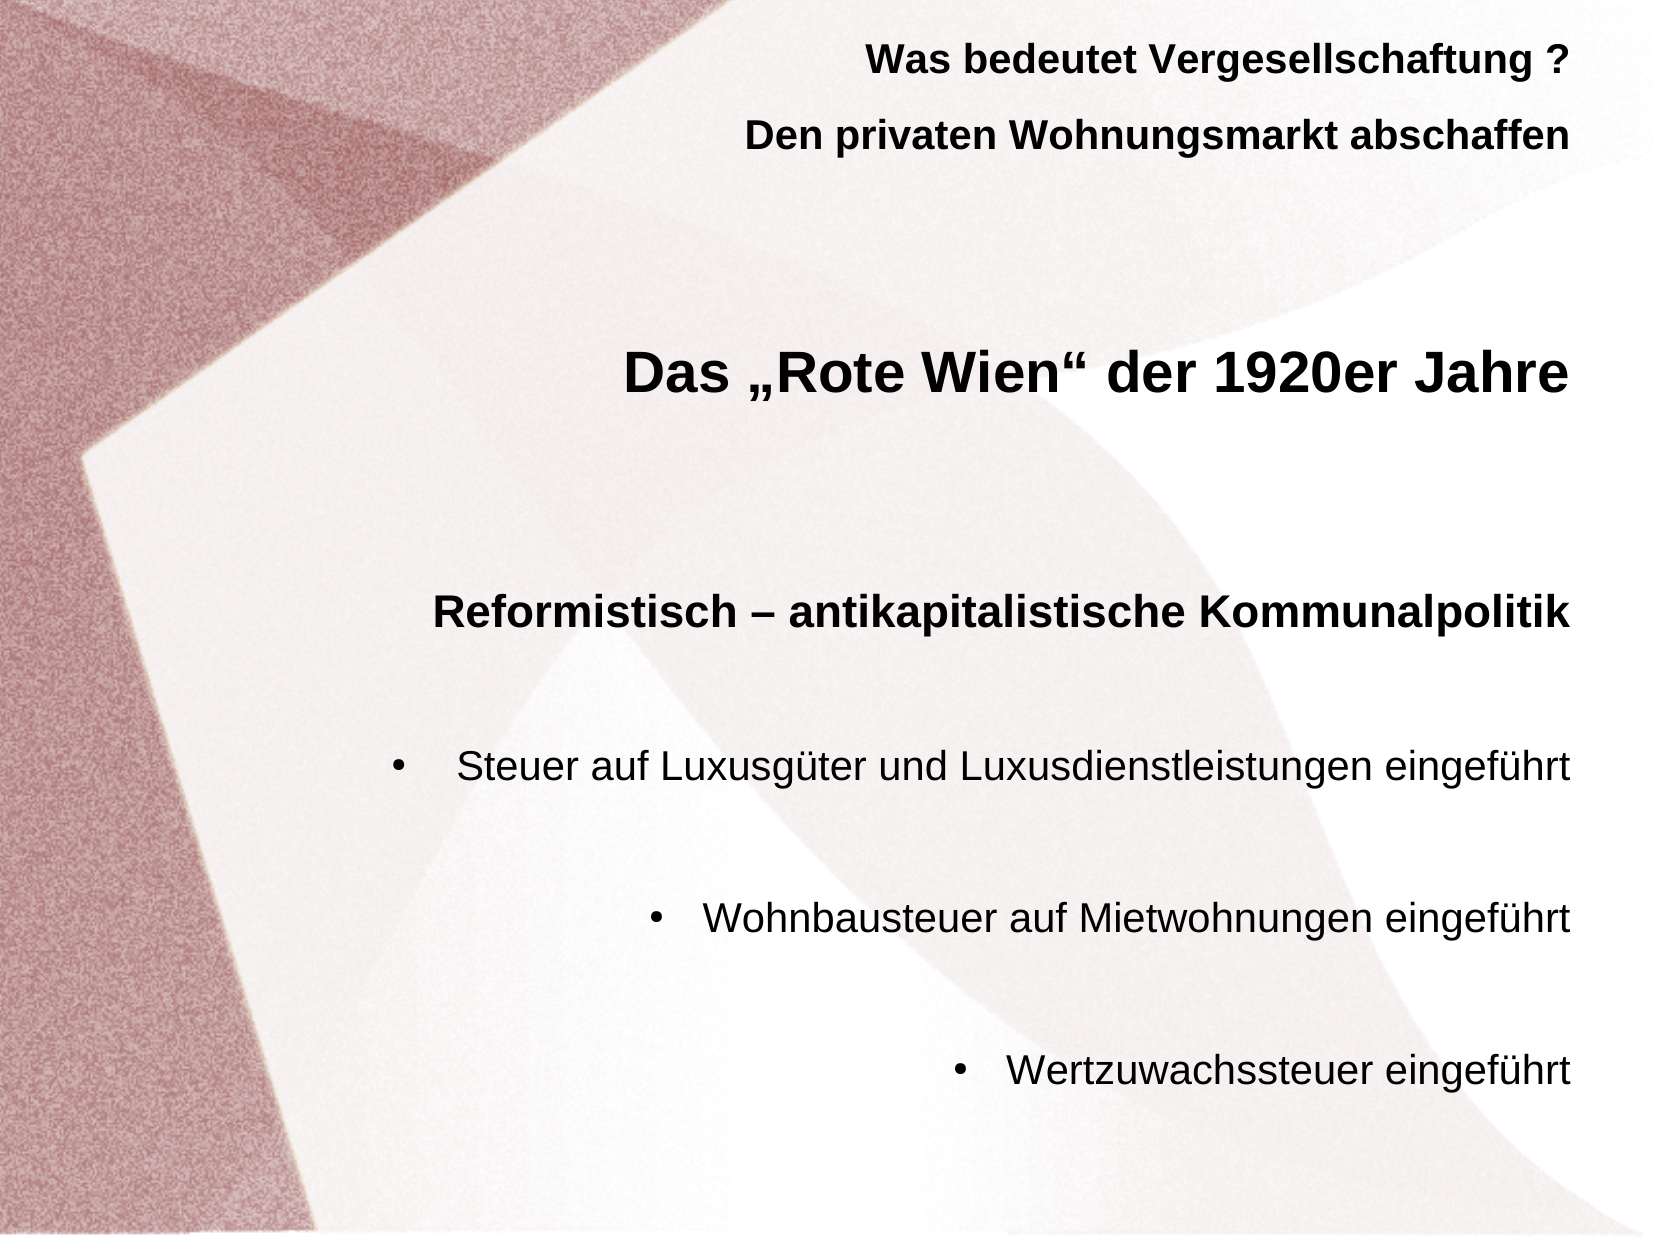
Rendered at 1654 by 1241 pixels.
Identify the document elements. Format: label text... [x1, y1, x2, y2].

list Was bedeutet Vergesellschaftung ? Den privaten Wohnungsmarkt abschaffen Das „Rote Wien“ der 1920er Jahre Reformistisch – antikapitalistische Kommunalpolitik Steuer auf Luxusgüter und Luxusdienstleistungen eingeführt Wohnbausteuer auf Mietwohnungen eingeführt Wertzuwachssteuer eingeführt [47, 35, 1571, 1106]
list [70, 6, 1595, 989]
picture [0, 0, 1654, 1241]
